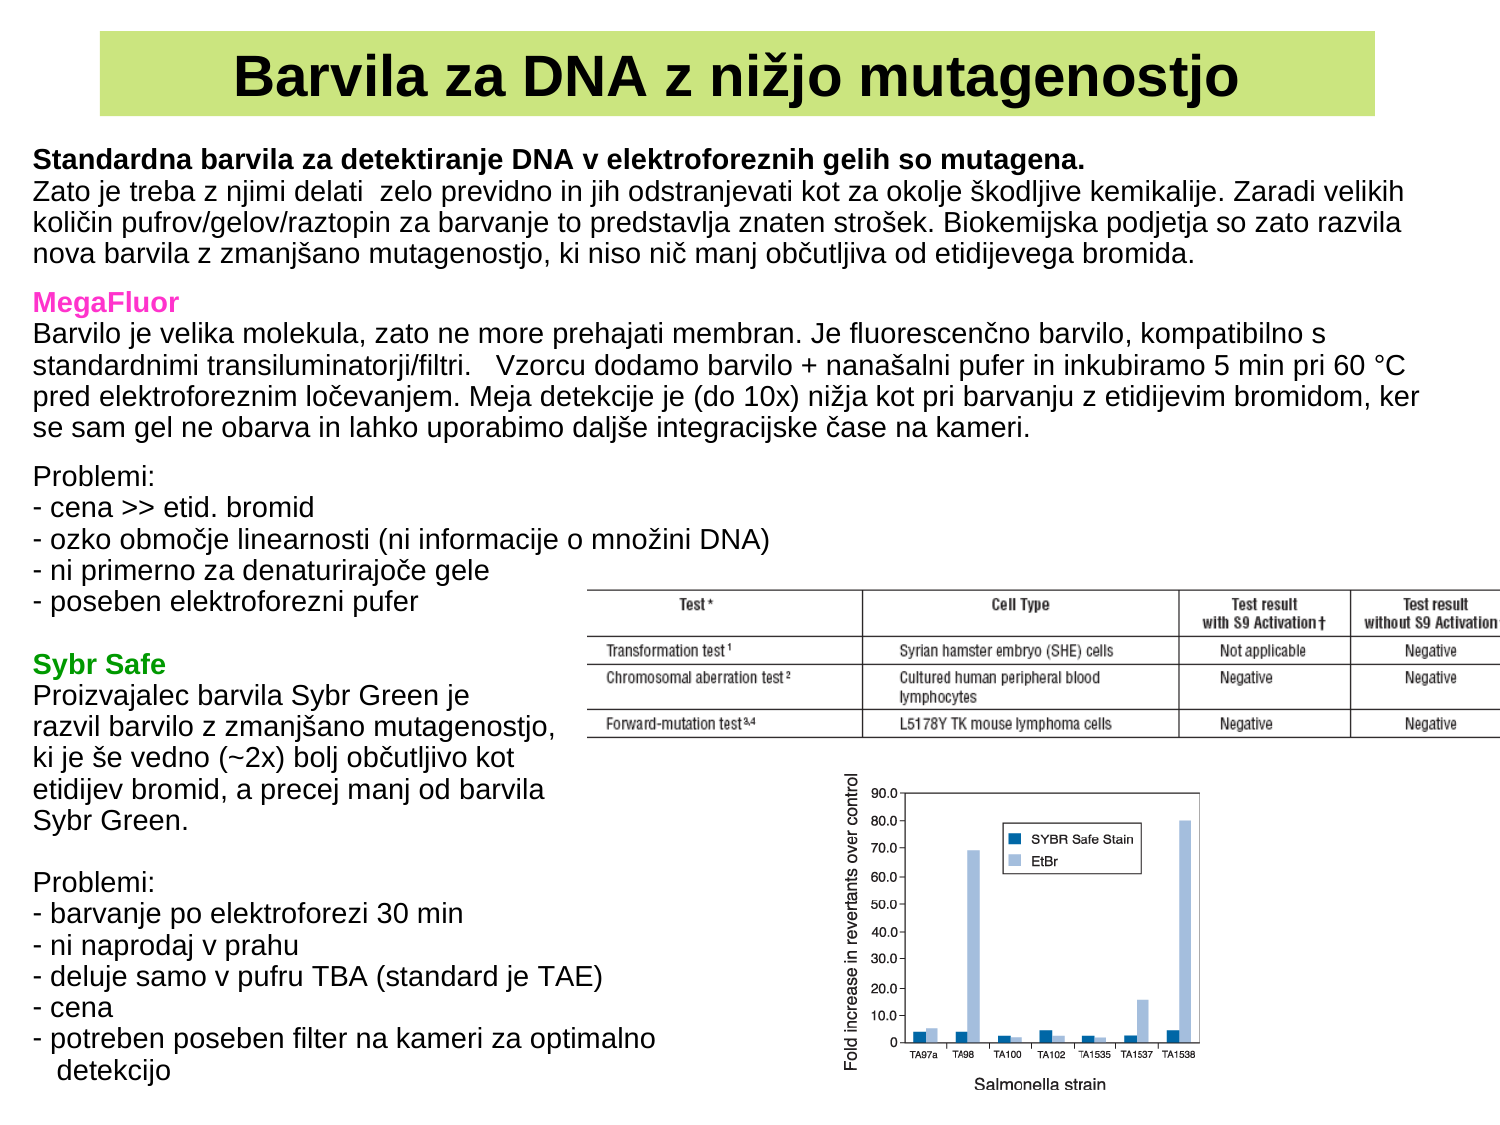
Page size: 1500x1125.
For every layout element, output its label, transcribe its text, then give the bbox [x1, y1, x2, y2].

picture [587, 586, 1500, 743]
picture [844, 774, 1200, 1090]
list Standardna barvila za detektiranje DNA v elektroforeznih gelih so mutagena. Zato je treba z njimi delati zelo previdno in jih odstranjevati kot za okolje škodljive kemikalije. Zaradi velikih količin pufrov/gelov/raztopin za barvanje to predstavlja znaten strošek. Biokemijska podjetja so zato razvila nova barvila z zmanjšano mutagenostjo, ki niso nič manj občutljiva od etidijevega bromida. MegaFluor Barvilo je velika molekula, zato ne more prehajati membran. Je fluorescenčno barvilo, kompatibilno s standardnimi transiluminatorji/filtri. Vzorcu dodamo barvilo + nanašalni pufer in inkubiramo 5 min pri 60 °C pred elektroforeznim ločevanjem. Meja detekcije je (do 10x) nižja kot pri barvanju z etidijevim bromidom, ker se sam gel ne obarva in lahko uporabimo daljše integracijske čase na kameri. Problemi: cena >> etid. bromid ozko območje linearnosti (ni informacije o množini DNA) ni primerno za denaturirajoče gele poseben elektroforezni pufer Sybr Safe Proizvajalec barvila Sybr Green je razvil barvilo z zmanjšano mutagenostjo, ki je še vedno (~2x) bolj občutljivo kot etidijev bromid, a precej manj od barvila Sybr Green. Problemi: barvanje po elektroforezi 30 min ni naprodaj v prahu deluje samo v pufru TBA (standard je TAE) cena potreben poseben filter na kameri za optimalno detekcijo [17, 137, 1471, 1100]
title Barvila za DNA z nižjo mutagenostjo [99, 31, 1375, 117]
